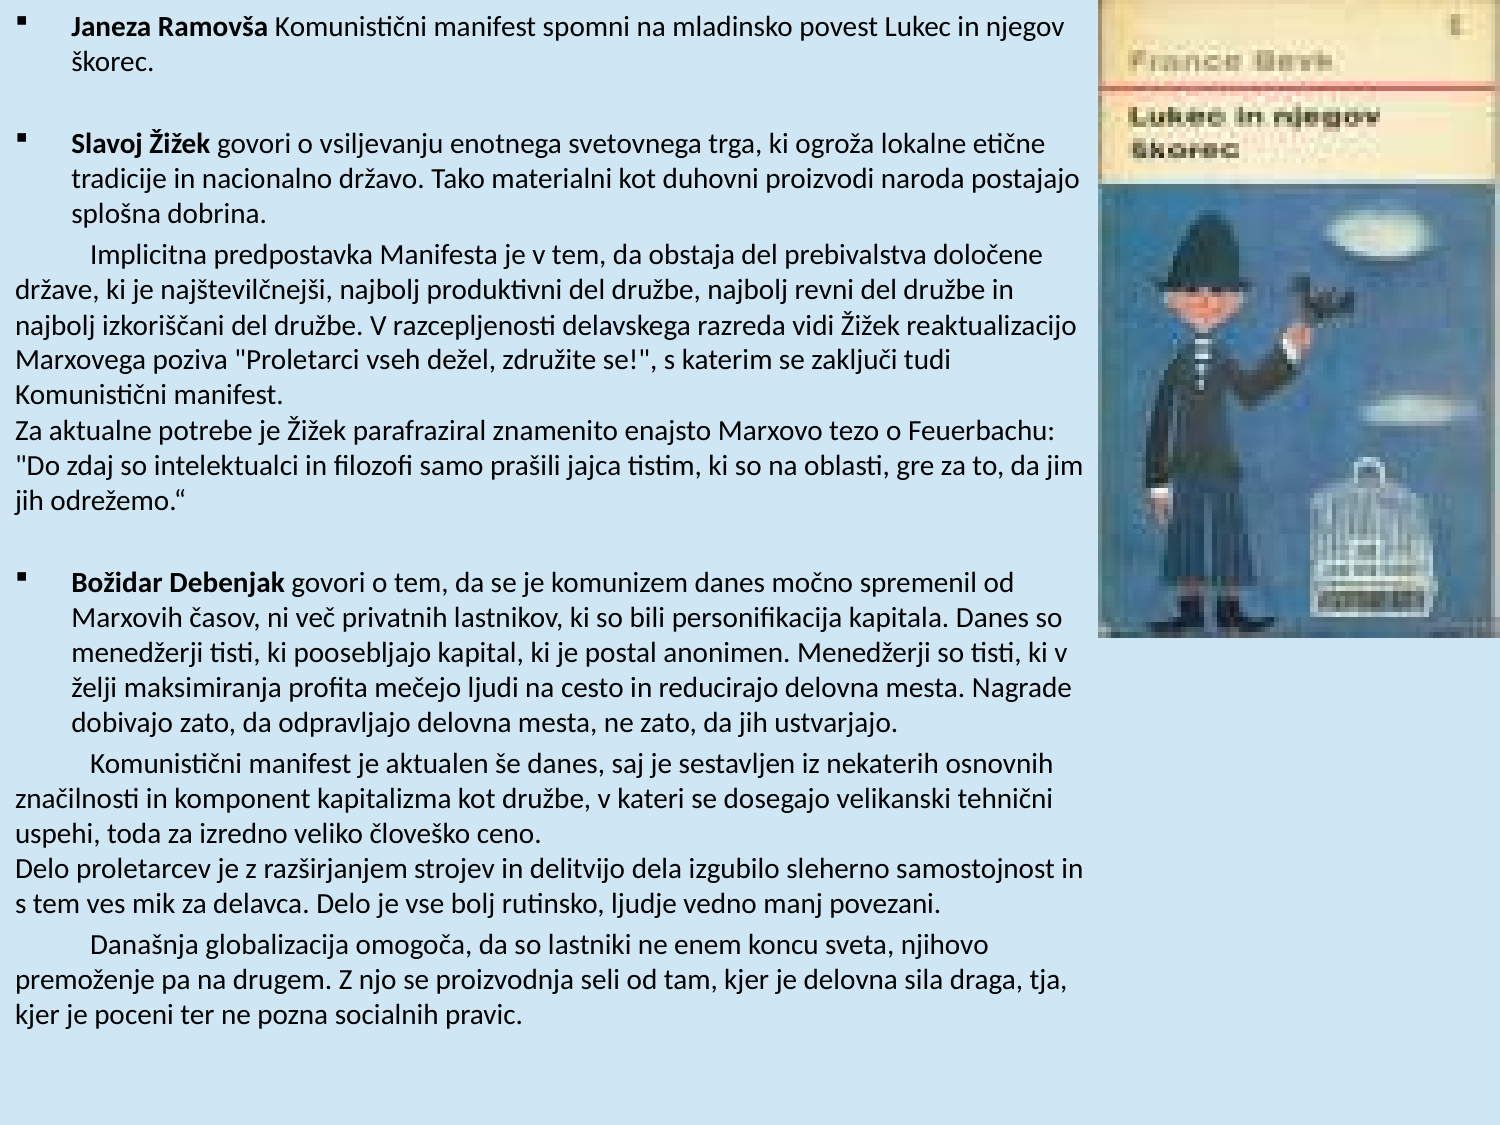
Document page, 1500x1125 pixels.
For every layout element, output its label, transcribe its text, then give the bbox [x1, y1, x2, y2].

list Janeza Ramovša Komunistični manifest spomni na mladinsko povest Lukec in njegov škorec. Slavoj Žižek govori o vsiljevanju enotnega svetovnega trga, ki ogroža lokalne etične tradicije in nacionalno državo. Tako materialni kot duhovni proizvodi naroda postajajo splošna dobrina. Implicitna predpostavka Manifesta je v tem, da obstaja del prebivalstva določene države, ki je najštevilčnejši, najbolj produktivni del družbe, najbolj revni del družbe in najbolj izkoriščani del družbe. V razcepljenosti delavskega razreda vidi Žižek reaktualizacijo Marxovega poziva "Proletarci vseh dežel, združite se!", s katerim se zaključi tudi Komunistični manifest. Za aktualne potrebe je Žižek parafraziral znamenito enajsto Marxovo tezo o Feuerbachu: "Do zdaj so intelektualci in filozofi samo prašili jajca tistim, ki so na oblasti, gre za to, da jim jih odrežemo.“ Božidar Debenjak govori o tem, da se je komunizem danes močno spremenil od Marxovih časov, ni več privatnih lastnikov, ki so bili personifikacija kapitala. Danes so menedžerji tisti, ki poosebljajo kapital, ki je postal anonimen. Menedžerji so tisti, ki v želji maksimiranja profita mečejo ljudi na cesto in reducirajo delovna mesta. Nagrade dobivajo zato, da odpravljajo delovna mesta, ne zato, da jih ustvarjajo. Komunistični manifest je aktualen še danes, saj je sestavljen iz nekaterih osnovnih značilnosti in komponent kapitalizma kot družbe, v kateri se dosegajo velikanski tehnični uspehi, toda za izredno veliko človeško ceno. Delo proletarcev je z razširjanjem strojev in delitvijo dela izgubilo sleherno samostojnost in s tem ves mik za delavca. Delo je vse bolj rutinsko, ljudje vedno manj povezani. Današnja globalizacija omogoča, da so lastniki ne enem koncu sveta, njihovo premoženje pa na drugem. Z njo se proizvodnja seli od tam, kjer je delovna sila draga, tja, kjer je poceni ter ne pozna socialnih pravic. [0, 0, 1102, 1125]
picture [1098, 0, 1500, 638]
